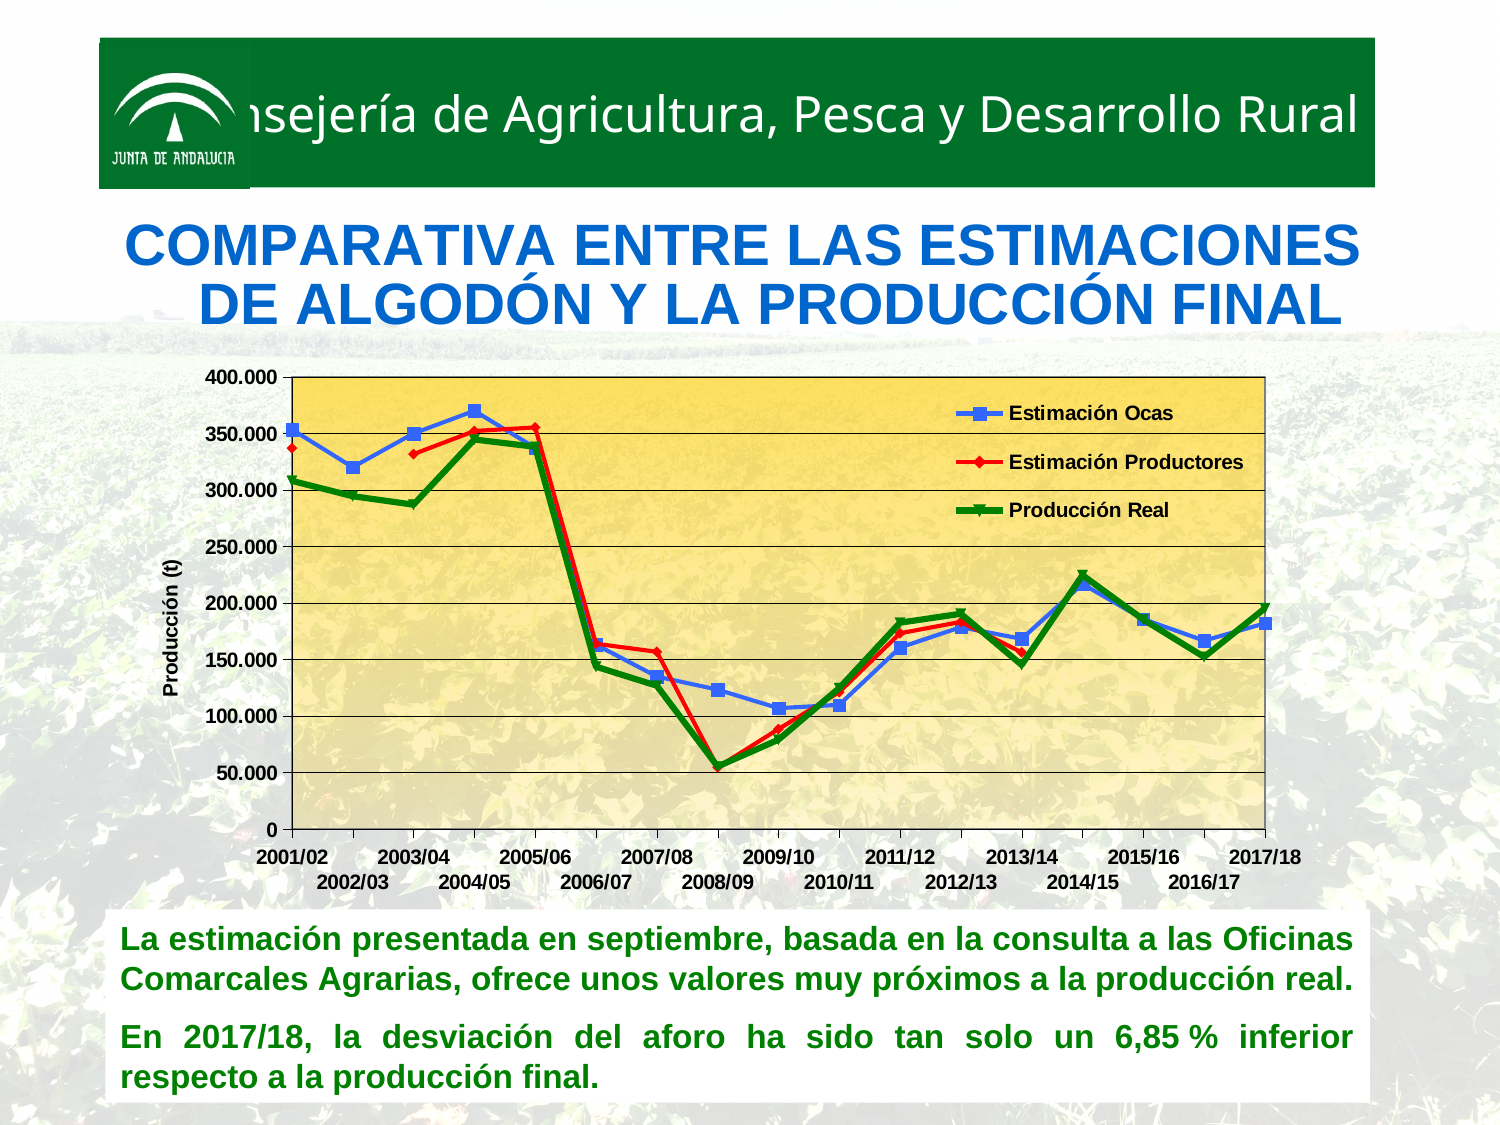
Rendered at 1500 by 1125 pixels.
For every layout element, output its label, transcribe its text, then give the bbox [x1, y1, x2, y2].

title Consejería de Agricultura, Pesca y Desarrollo Rural [99, 37, 1375, 188]
list COMPARATIVA ENTRE LAS ESTIMACIONES DE ALGODÓN Y LA PRODUCCIÓN FINAL [105, 210, 1381, 367]
picture [0, 0, 1500, 1125]
text_box La estimación presentada en septiembre, basada en la consulta a las Oficinas Comarcales Agrarias, ofrece unos valores muy próximos a la producción real. En 2017/18, la desviación del aforo ha sido tan solo un 6,85 % inferior respecto a la producción final. [105, 909, 1371, 1103]
